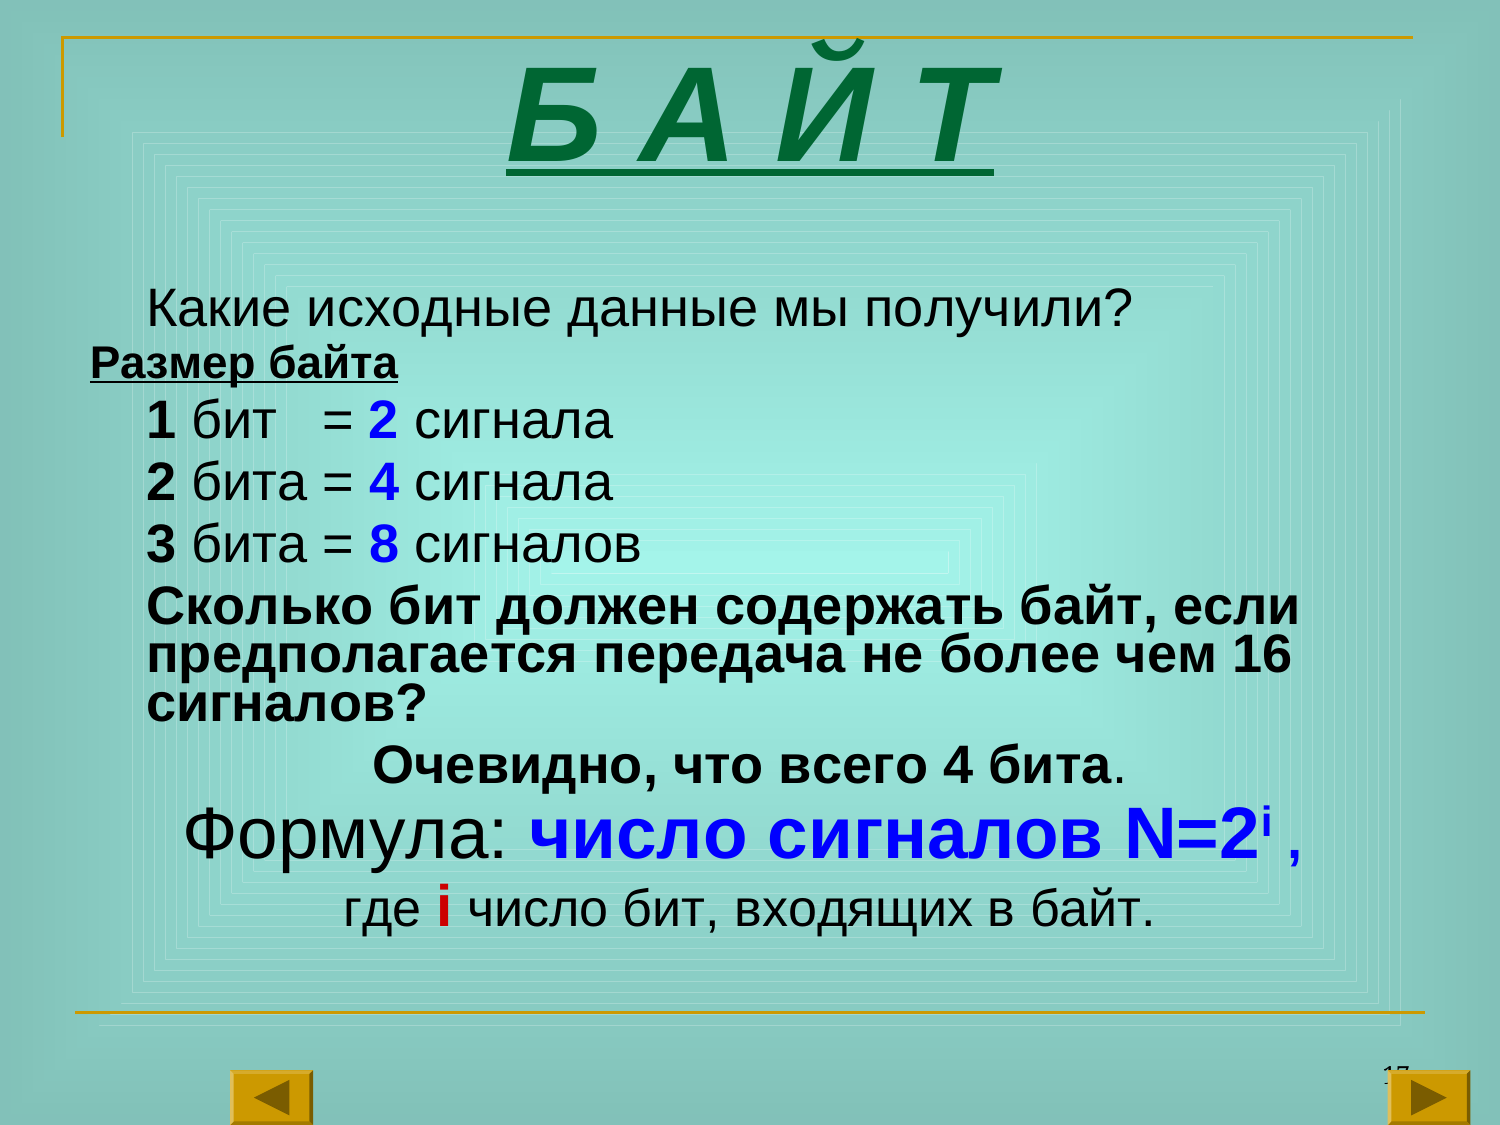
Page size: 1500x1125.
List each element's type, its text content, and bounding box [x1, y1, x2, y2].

text_box [232, 1070, 314, 1125]
text_box [1389, 1070, 1471, 1125]
list Какие исходные данные мы получили? Размер байта 1 бит = 2 сигнала 2 бита = 4 сигнала 3 бита = 8 сигналов Сколько бит должен содержать байт, если предполагается передача не более чем 16 сигналов? Очевидно, что всего 4 бита. Формула: число сигналов N=2i , где i число бит, входящих в байт. [75, 279, 1426, 1024]
title Б А Й Т [75, 31, 1426, 219]
